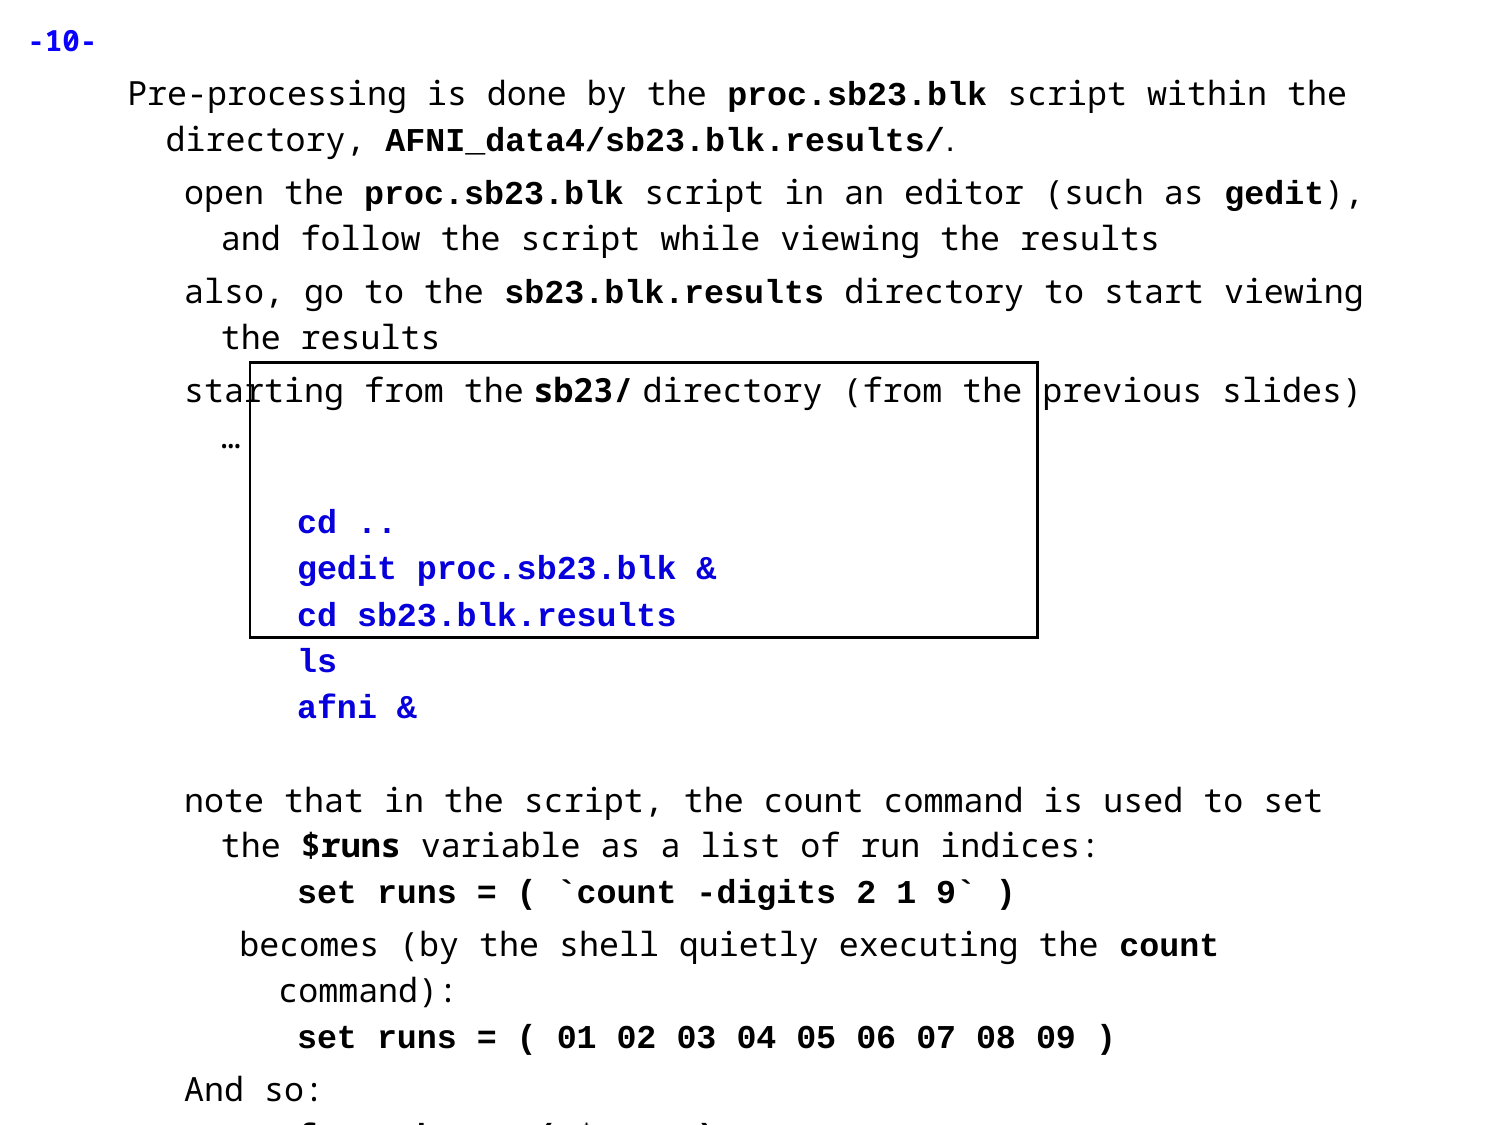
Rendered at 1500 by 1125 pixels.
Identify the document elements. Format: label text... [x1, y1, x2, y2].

list Pre-processing is done by the proc.sb23.blk script within the directory, AFNI_data4/sb23.blk.results/. open the proc.sb23.blk script in an editor (such as gedit), and follow the script while viewing the results also, go to the sb23.blk.results directory to start viewing the results starting from the sb23/ directory (from the previous slides)… cd .. gedit proc.sb23.blk & cd sb23.blk.results ls afni & note that in the script, the count command is used to set the $runs variable as a list of run indices: set runs = ( `count -digits 2 1 9` ) becomes (by the shell quietly executing the count command): set runs = ( 01 02 03 04 05 06 07 08 09 ) And so: foreach run ( $runs ) becomes (when the shell expands the $runs variable): foreach run ( 01 02 03 04 05 06 07 08 09 ) [112, 62, 1388, 1101]
